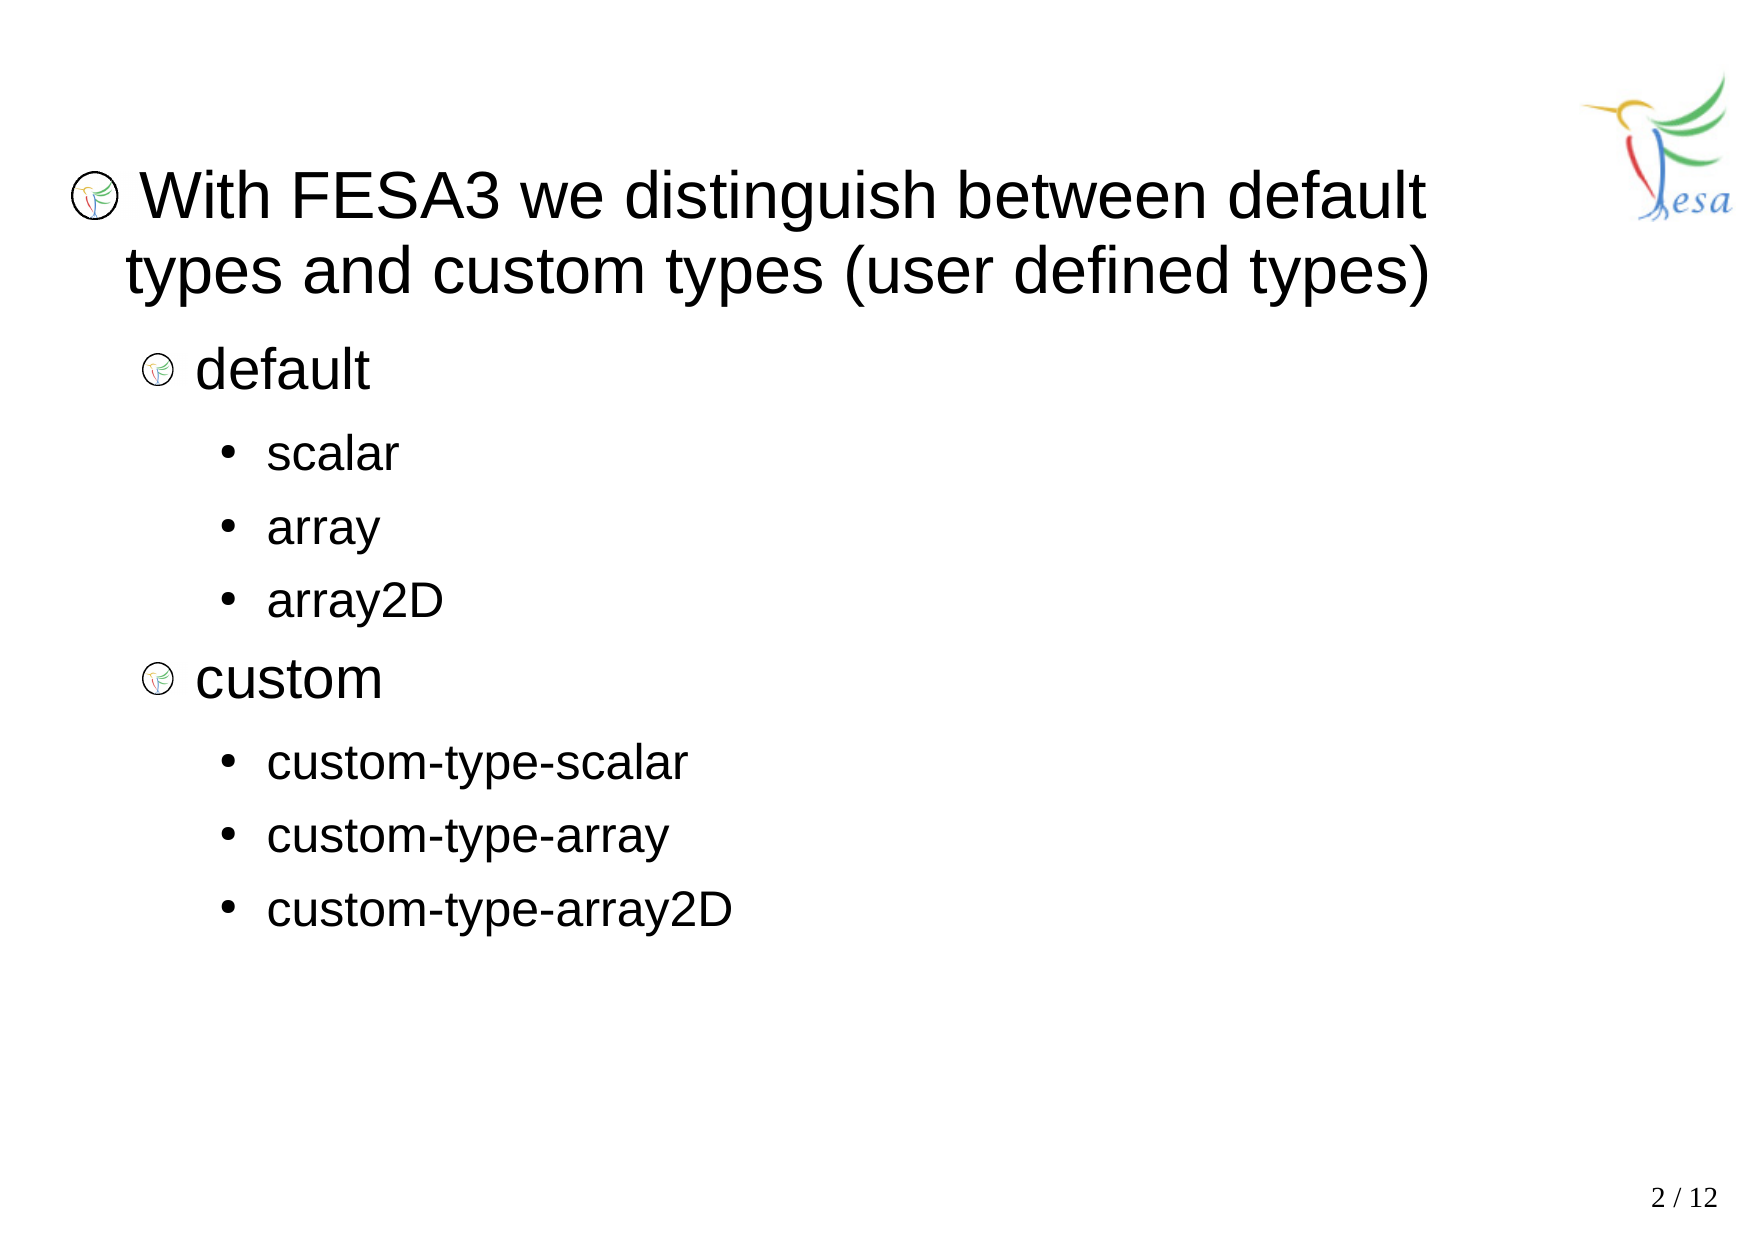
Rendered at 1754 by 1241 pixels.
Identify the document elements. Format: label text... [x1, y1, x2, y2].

picture [1579, 64, 1736, 222]
list With FESA3 we distinguish between default types and custom types (user defined types) default scalar array array2D custom custom-type-scalar custom-type-array custom-type-array2D [54, 158, 1602, 1171]
